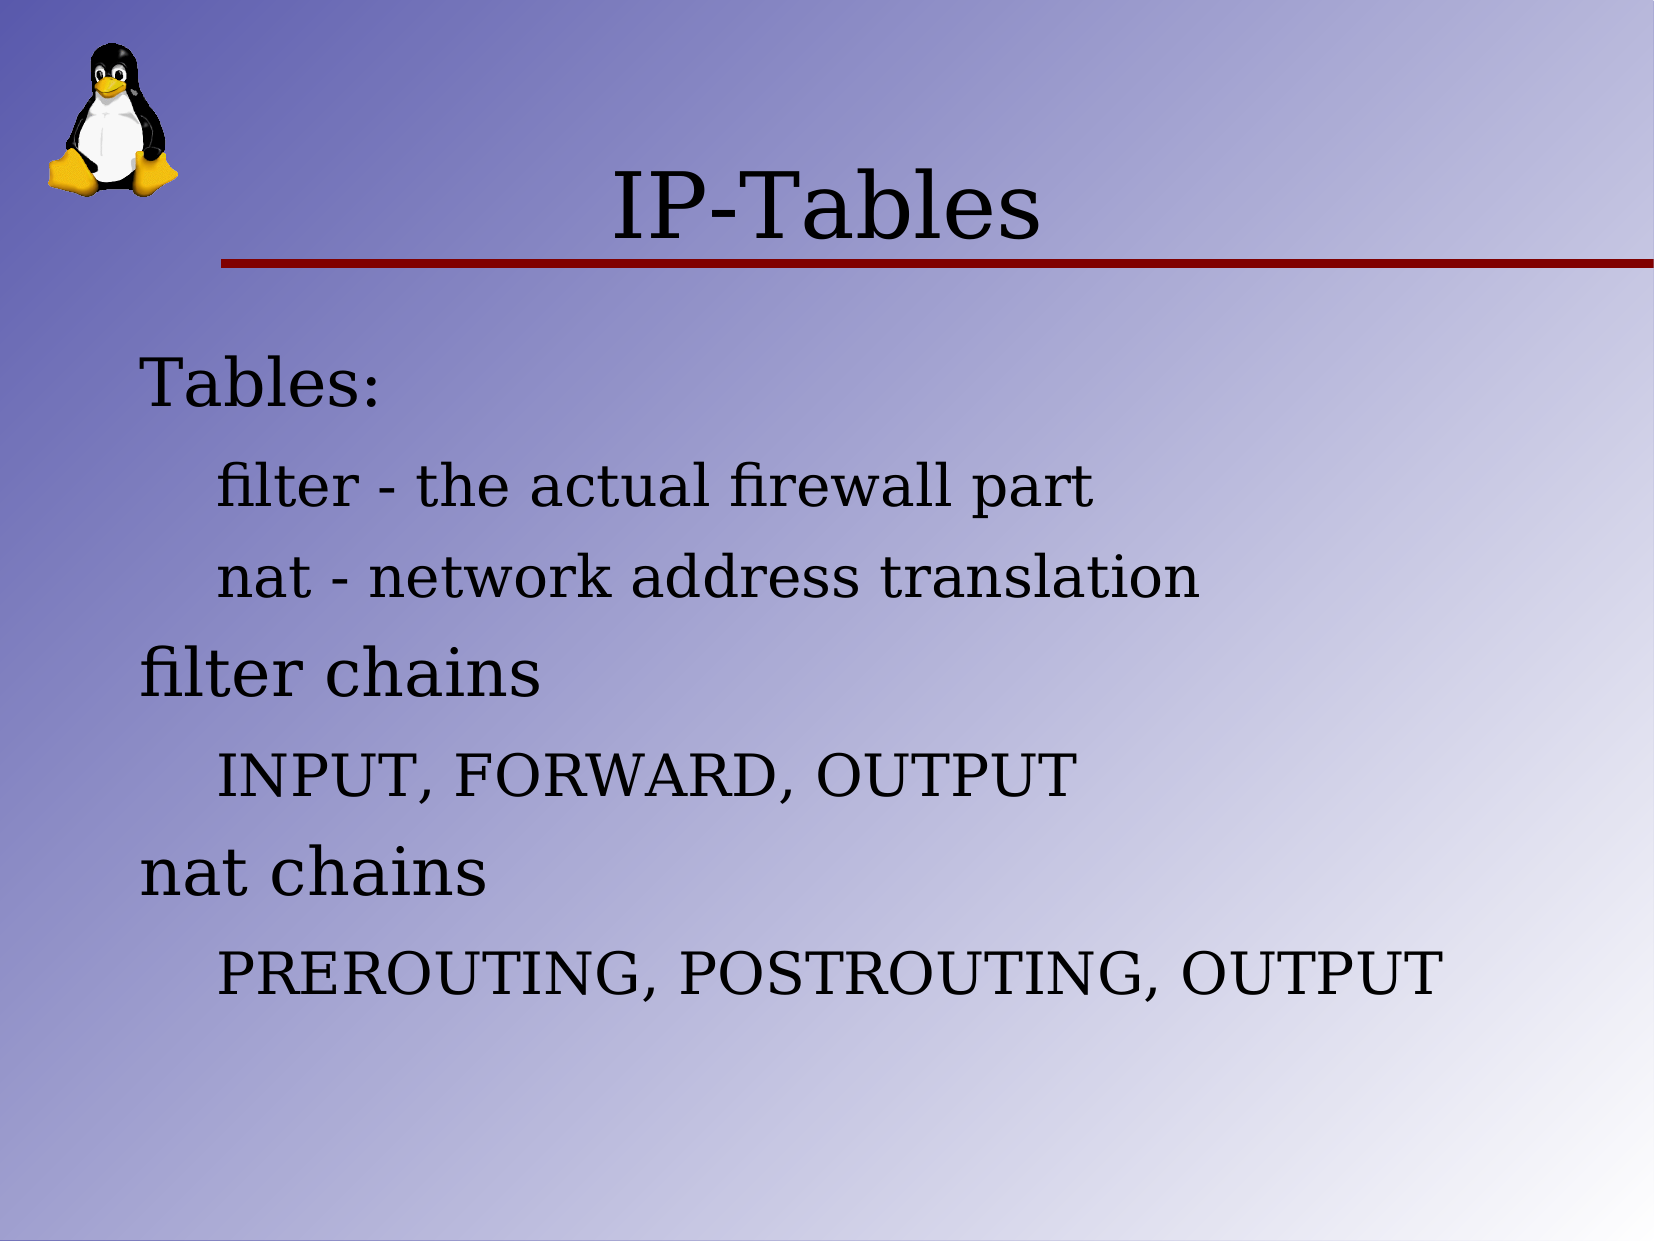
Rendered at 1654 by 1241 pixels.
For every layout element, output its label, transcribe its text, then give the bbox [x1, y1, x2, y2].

list Tables: filter - the actual firewall part nat - network address translation filter chains INPUT, FORWARD, OUTPUT nat chains PREROUTING, POSTROUTING, OUTPUT [121, 344, 1534, 1127]
picture [48, 43, 178, 197]
title IP-Tables [121, 102, 1534, 311]
